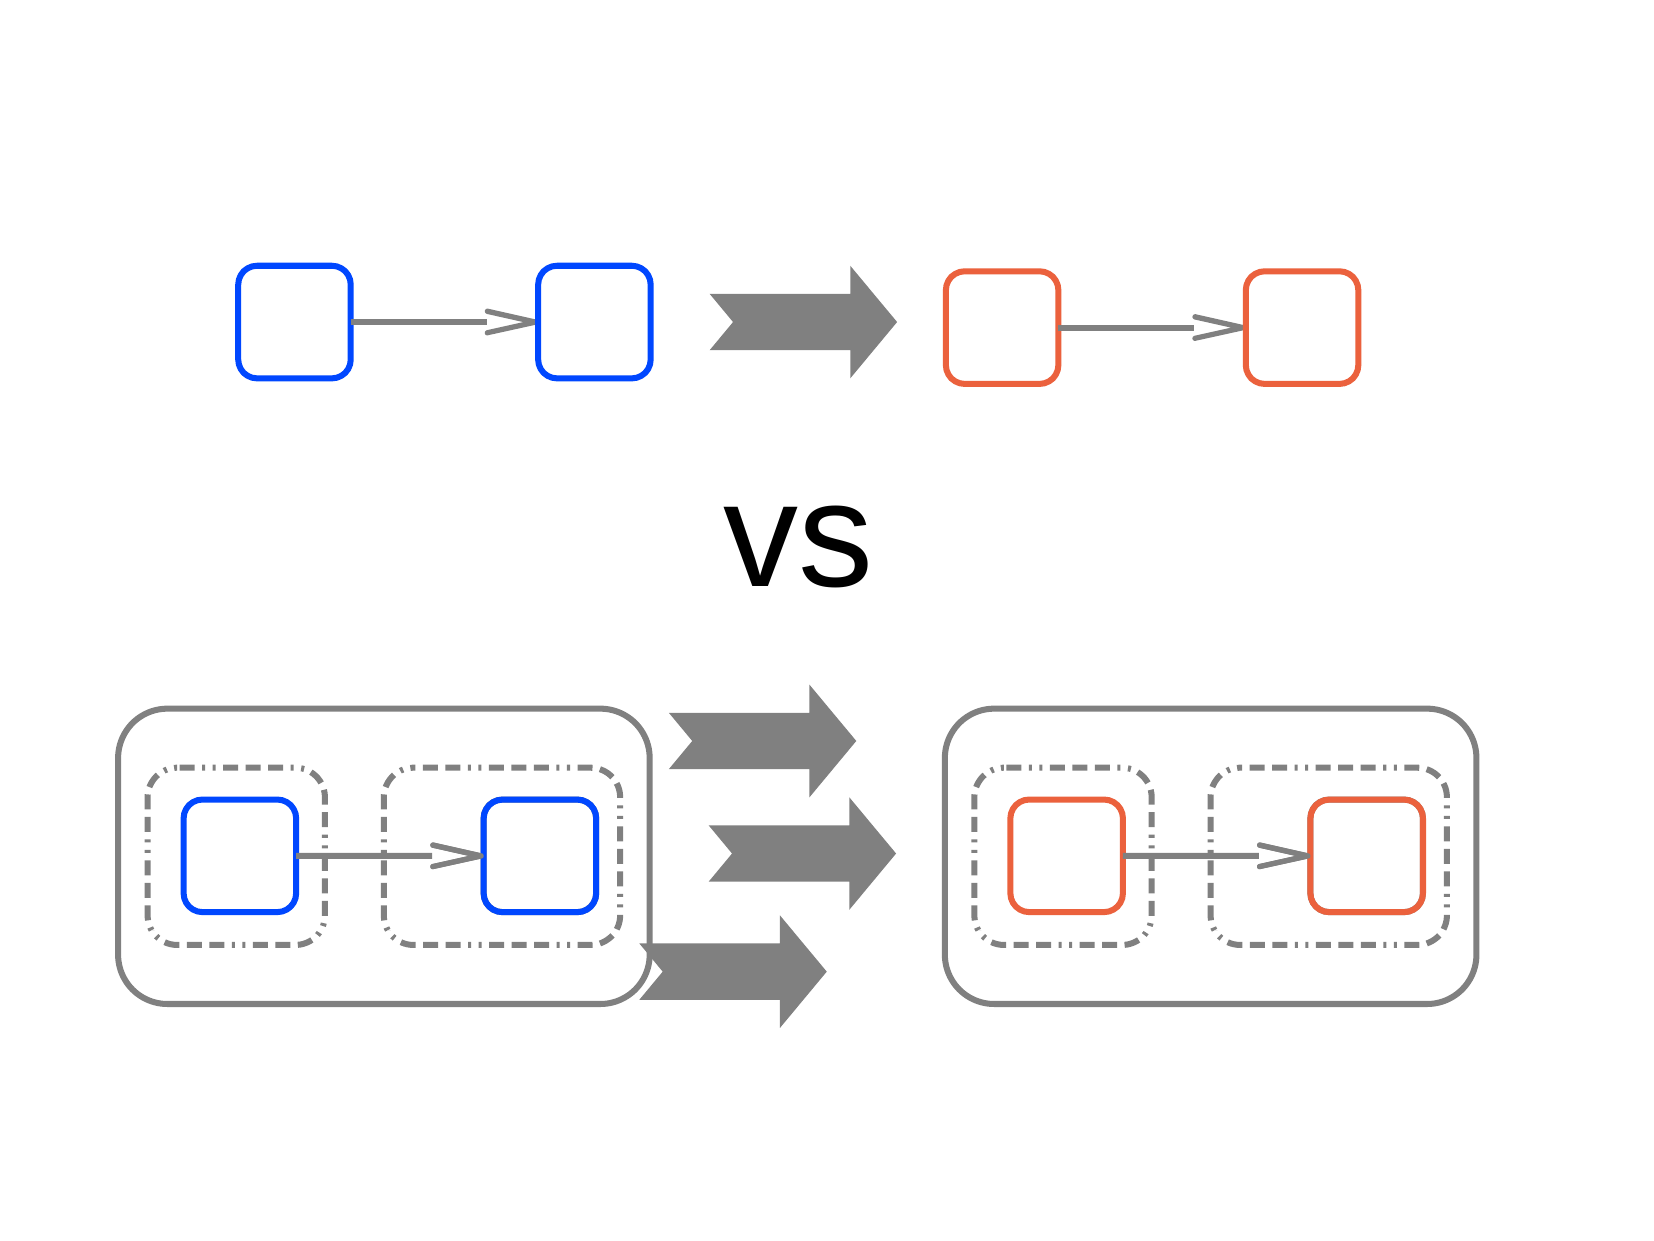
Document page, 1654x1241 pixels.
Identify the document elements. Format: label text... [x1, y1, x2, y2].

text_box [708, 797, 897, 910]
text_box [709, 265, 898, 379]
text_box [668, 684, 857, 798]
text_box vs [708, 442, 1034, 626]
text_box [639, 915, 827, 1028]
